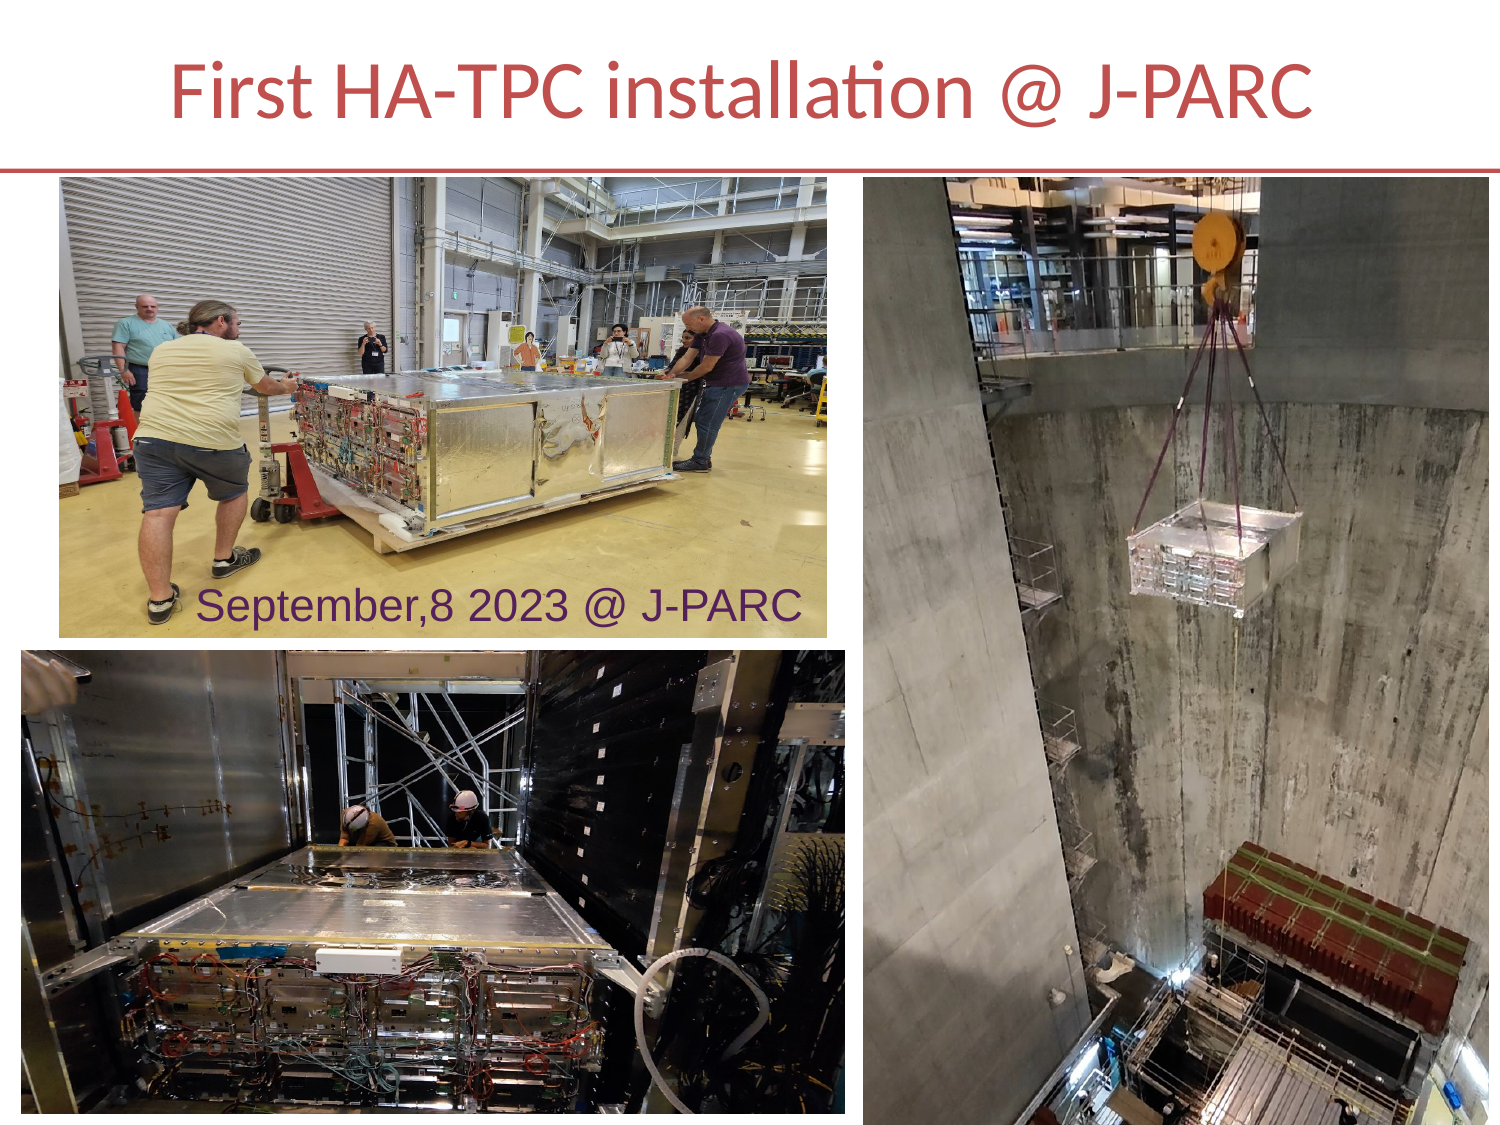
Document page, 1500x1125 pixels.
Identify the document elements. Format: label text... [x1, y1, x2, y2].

text_box September,8 2023 @ J-PARC [180, 572, 845, 639]
picture [21, 650, 845, 1114]
picture [59, 177, 827, 638]
picture [863, 177, 1489, 1125]
text_box First HA-TPC installation @ J-PARC [20, 29, 1465, 141]
